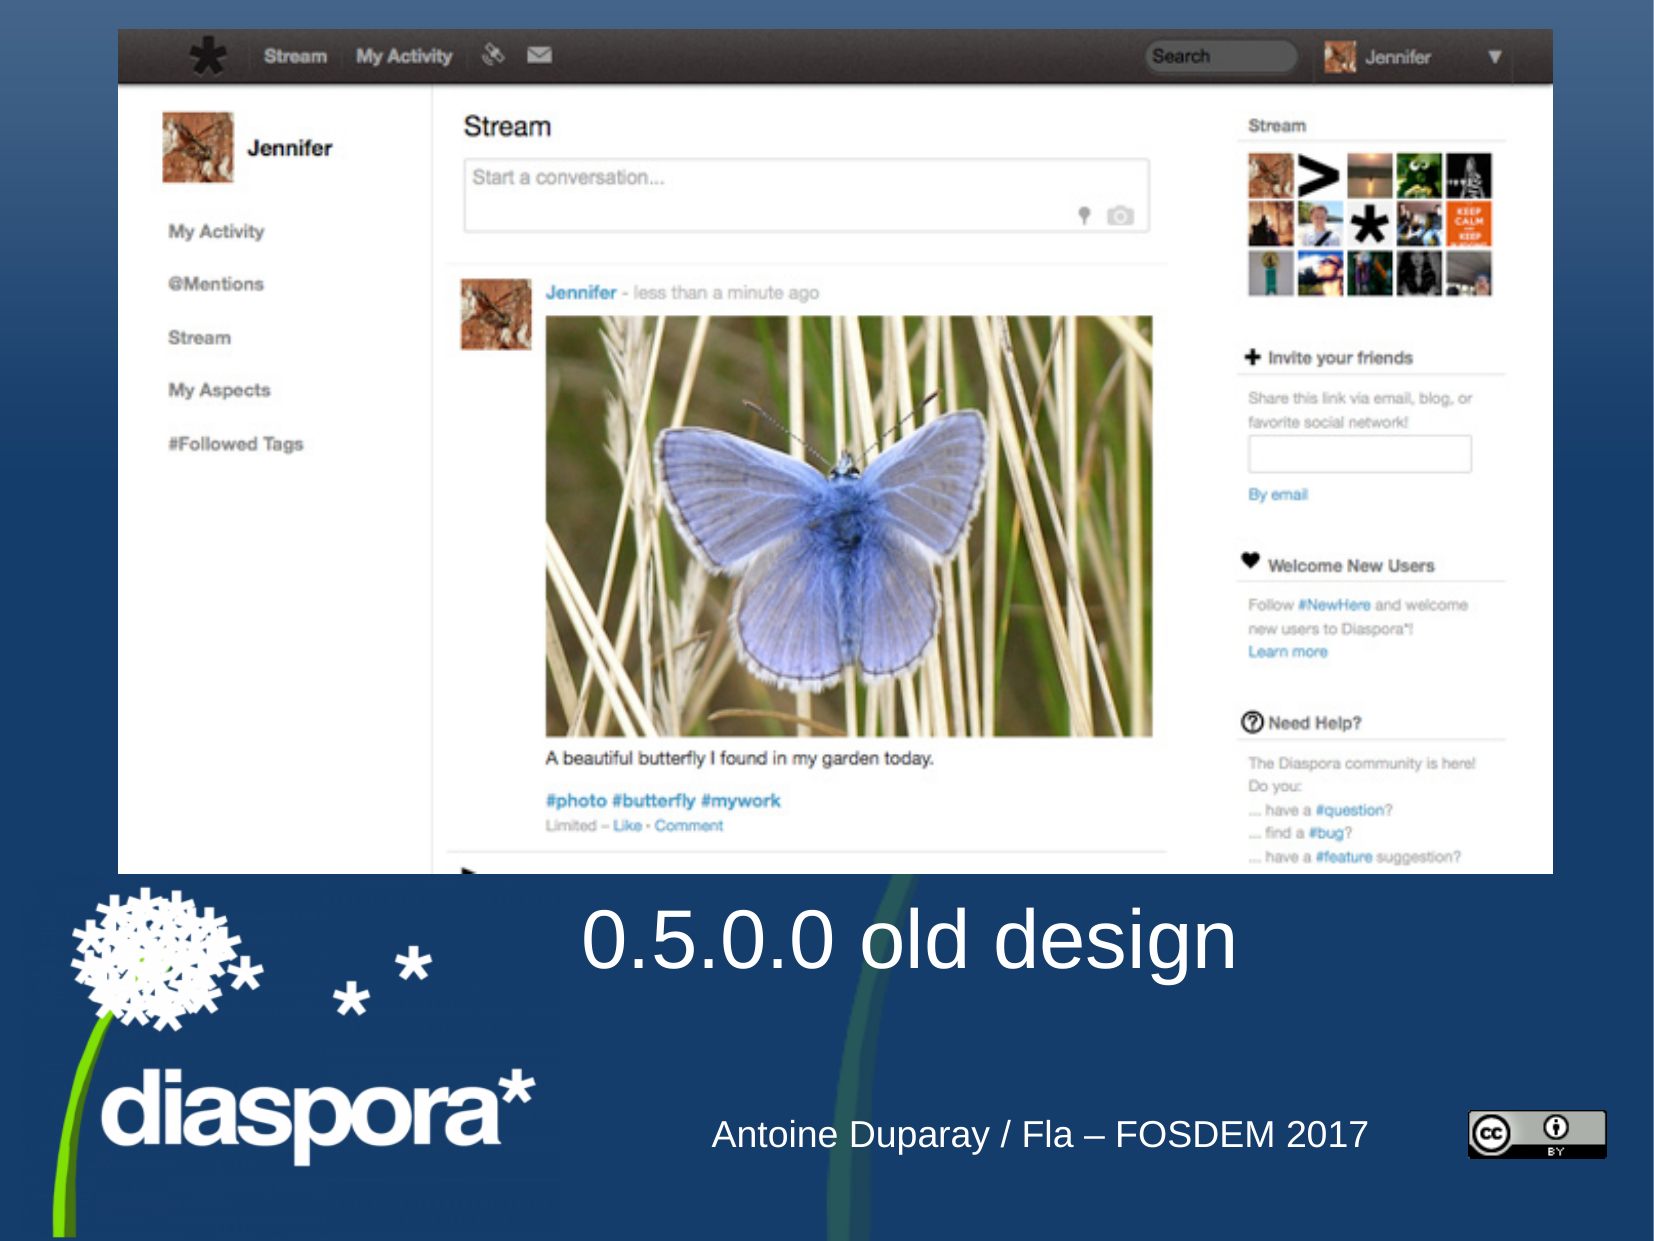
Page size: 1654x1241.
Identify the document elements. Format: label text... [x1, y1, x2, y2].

text_box Antoine Duparay / Fla – FOSDEM 2017 [696, 1105, 1394, 1205]
picture [0, 0, 1654, 1241]
text_box 0.5.0.0 old design [566, 885, 1276, 1069]
